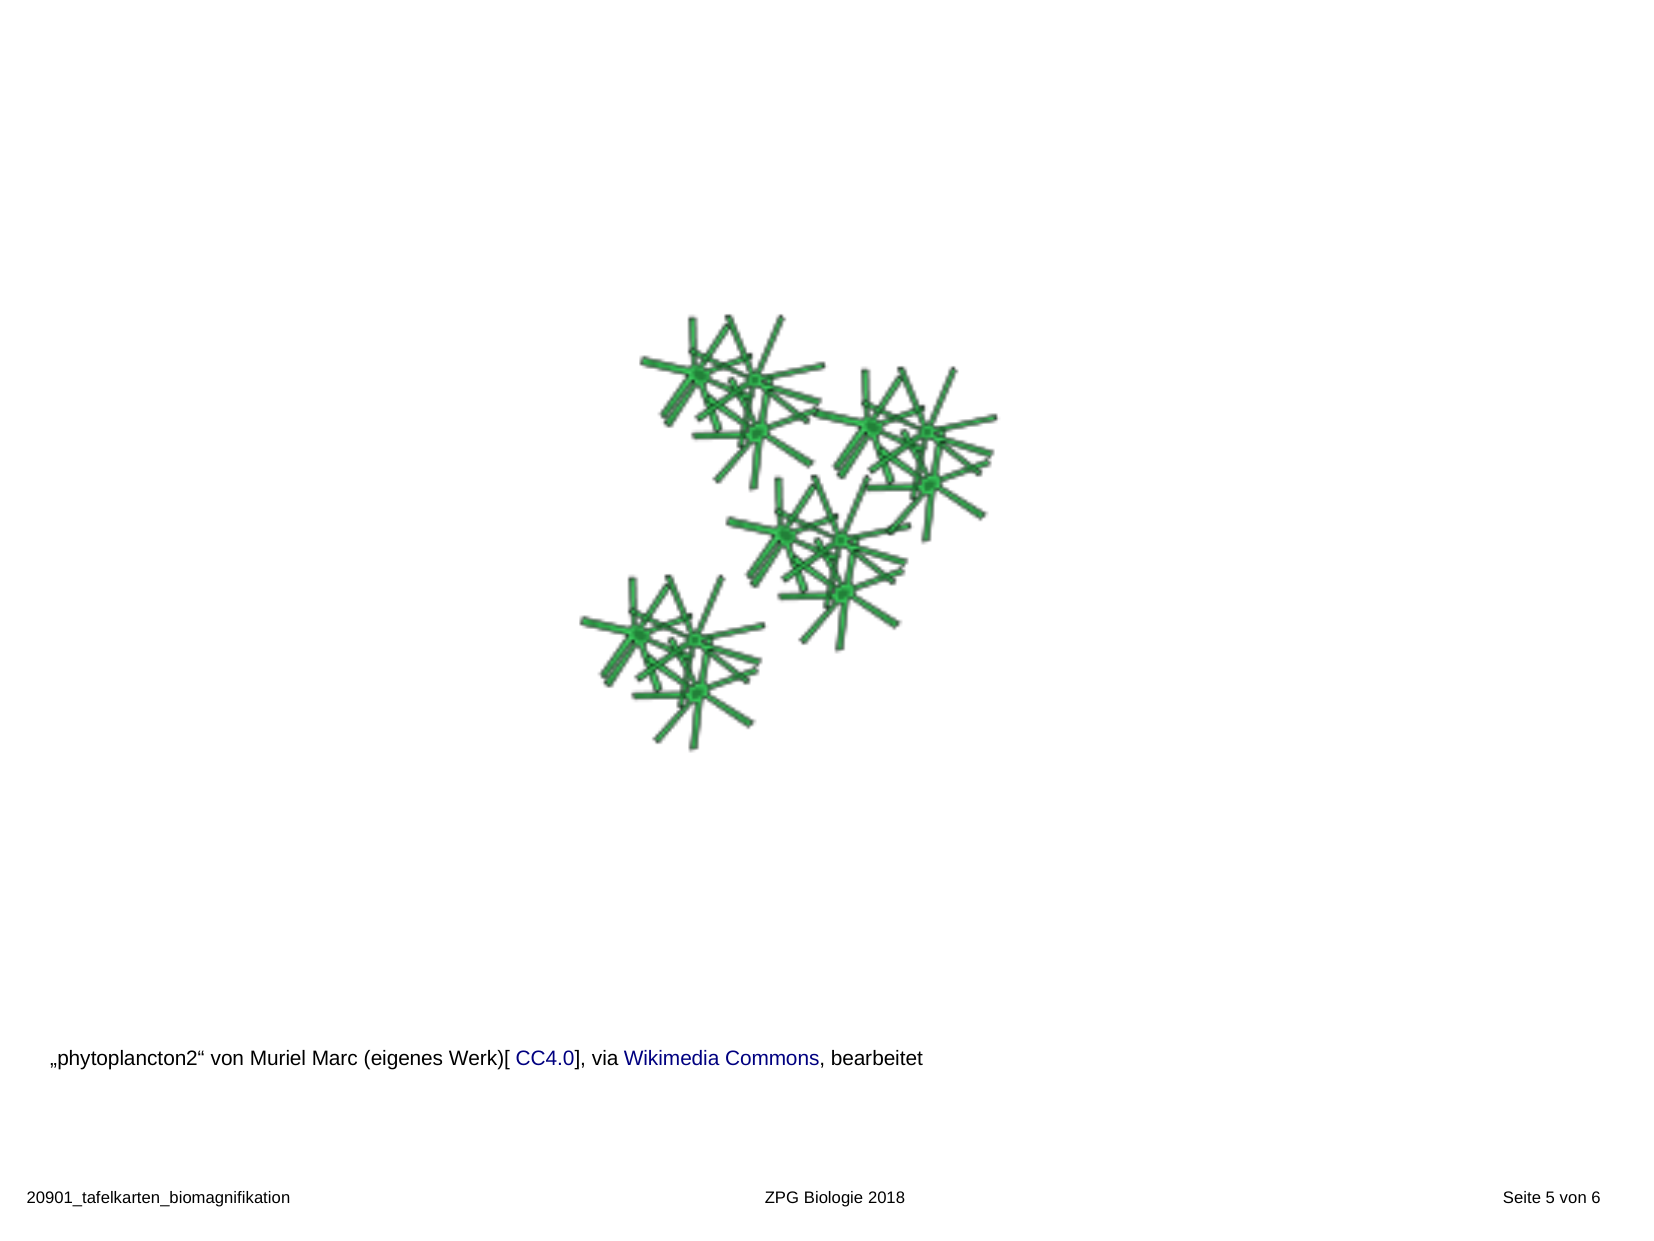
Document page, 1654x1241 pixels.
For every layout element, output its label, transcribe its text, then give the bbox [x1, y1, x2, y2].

picture [578, 307, 1004, 756]
text_box „phytoplancton2“ von Muriel Marc (eigenes Werk)[ CC4.0], via Wikimedia Commons, bearbeitet [35, 1039, 1052, 1101]
text_box 20901_tafelkarten_biomagnifikation ZPG Biologie 2018 Seite 5 von 6 [11, 1181, 1630, 1215]
